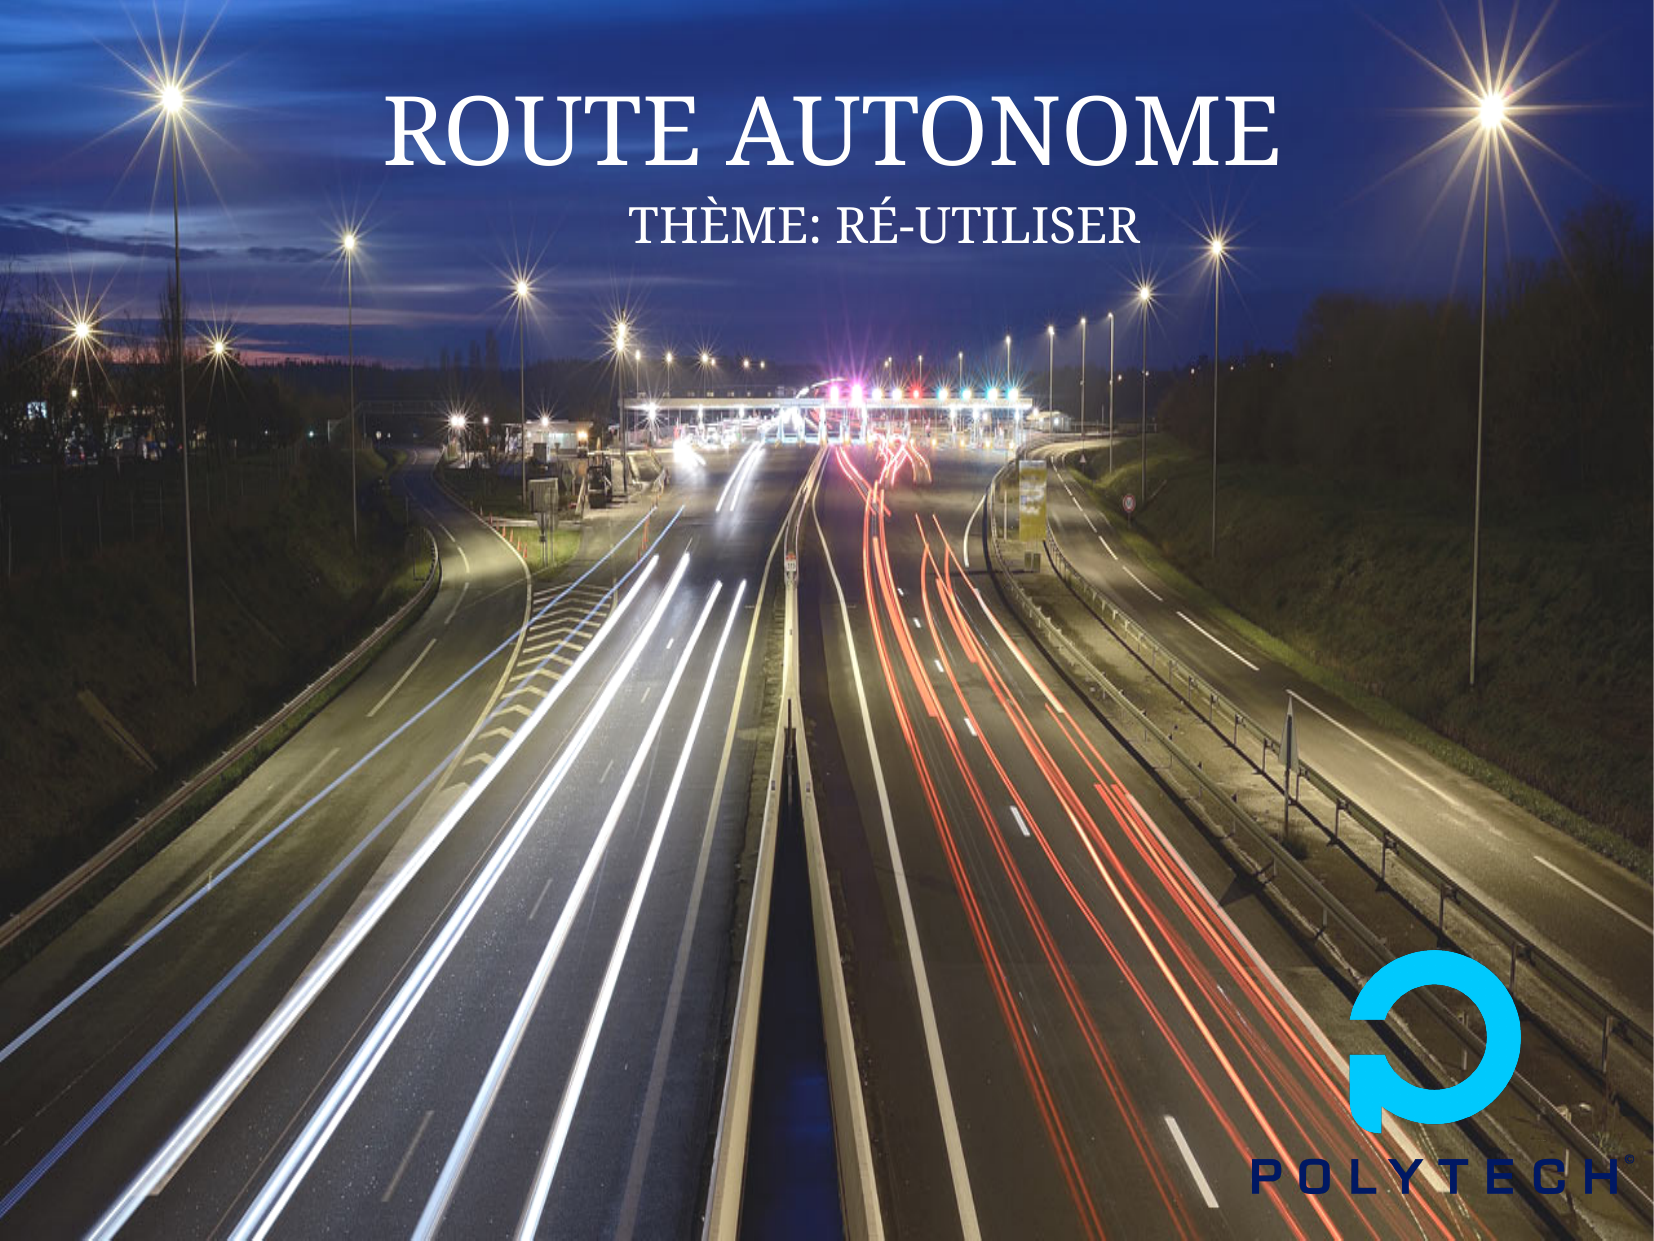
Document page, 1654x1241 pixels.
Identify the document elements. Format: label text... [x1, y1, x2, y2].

picture [0, 0, 1654, 1241]
text_box Thème: Ré-utiliser [614, 183, 1096, 257]
title Route Autonome [129, 0, 1536, 193]
